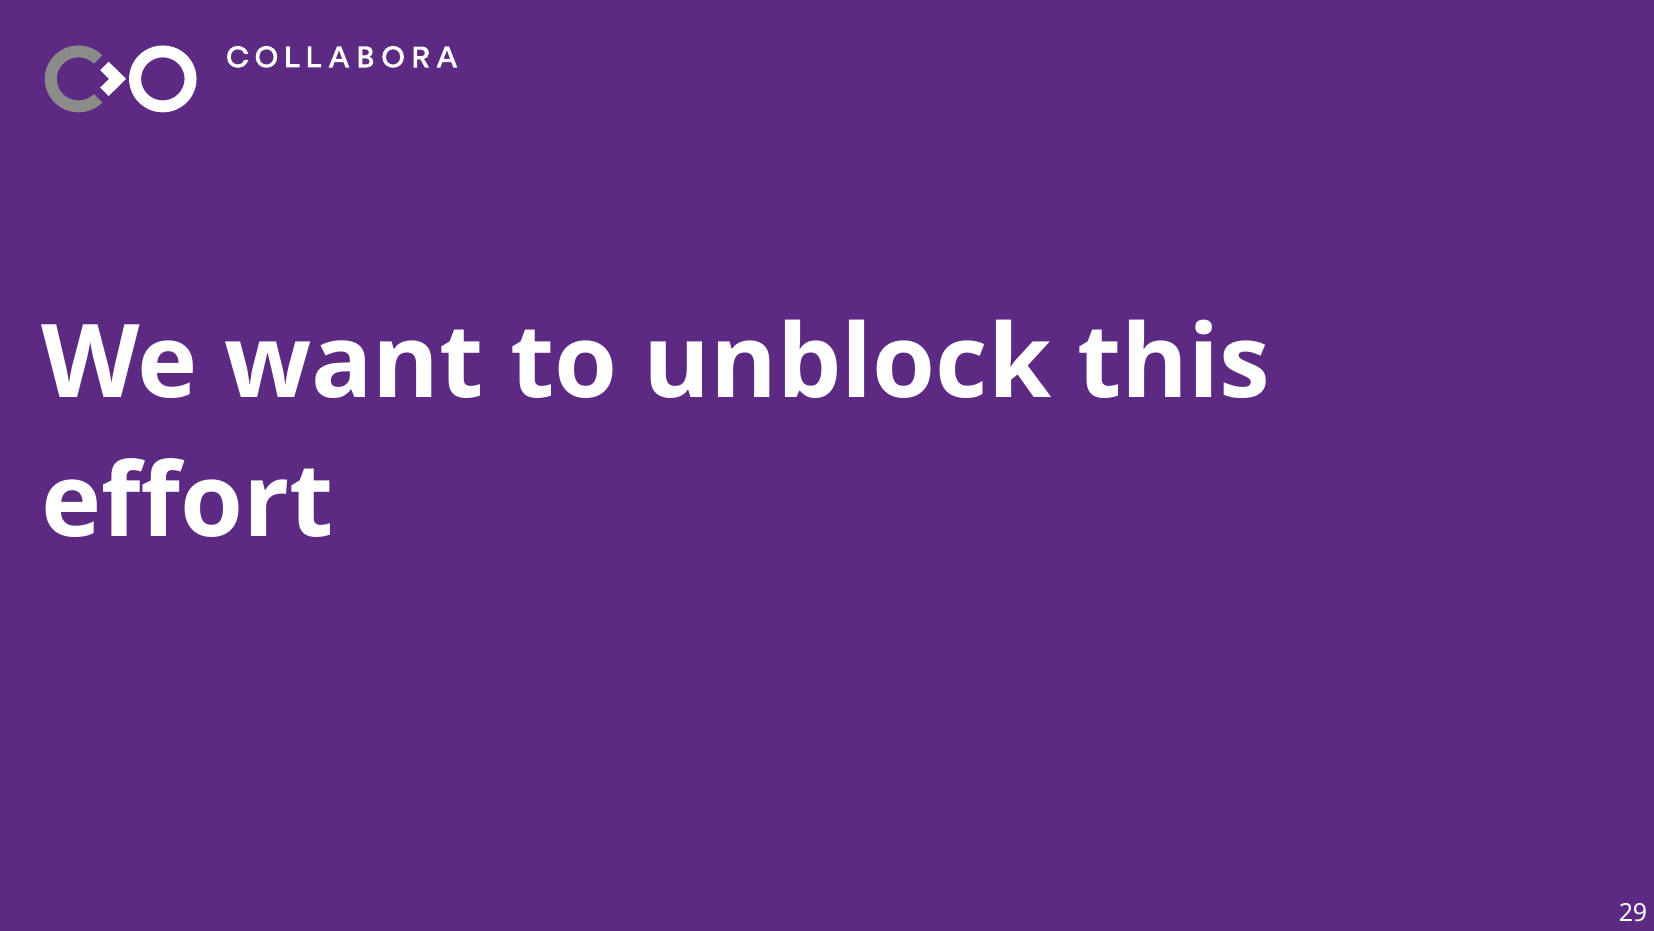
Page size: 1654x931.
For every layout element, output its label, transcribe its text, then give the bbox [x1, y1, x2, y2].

title We want to unblock this effort [41, 315, 1530, 541]
